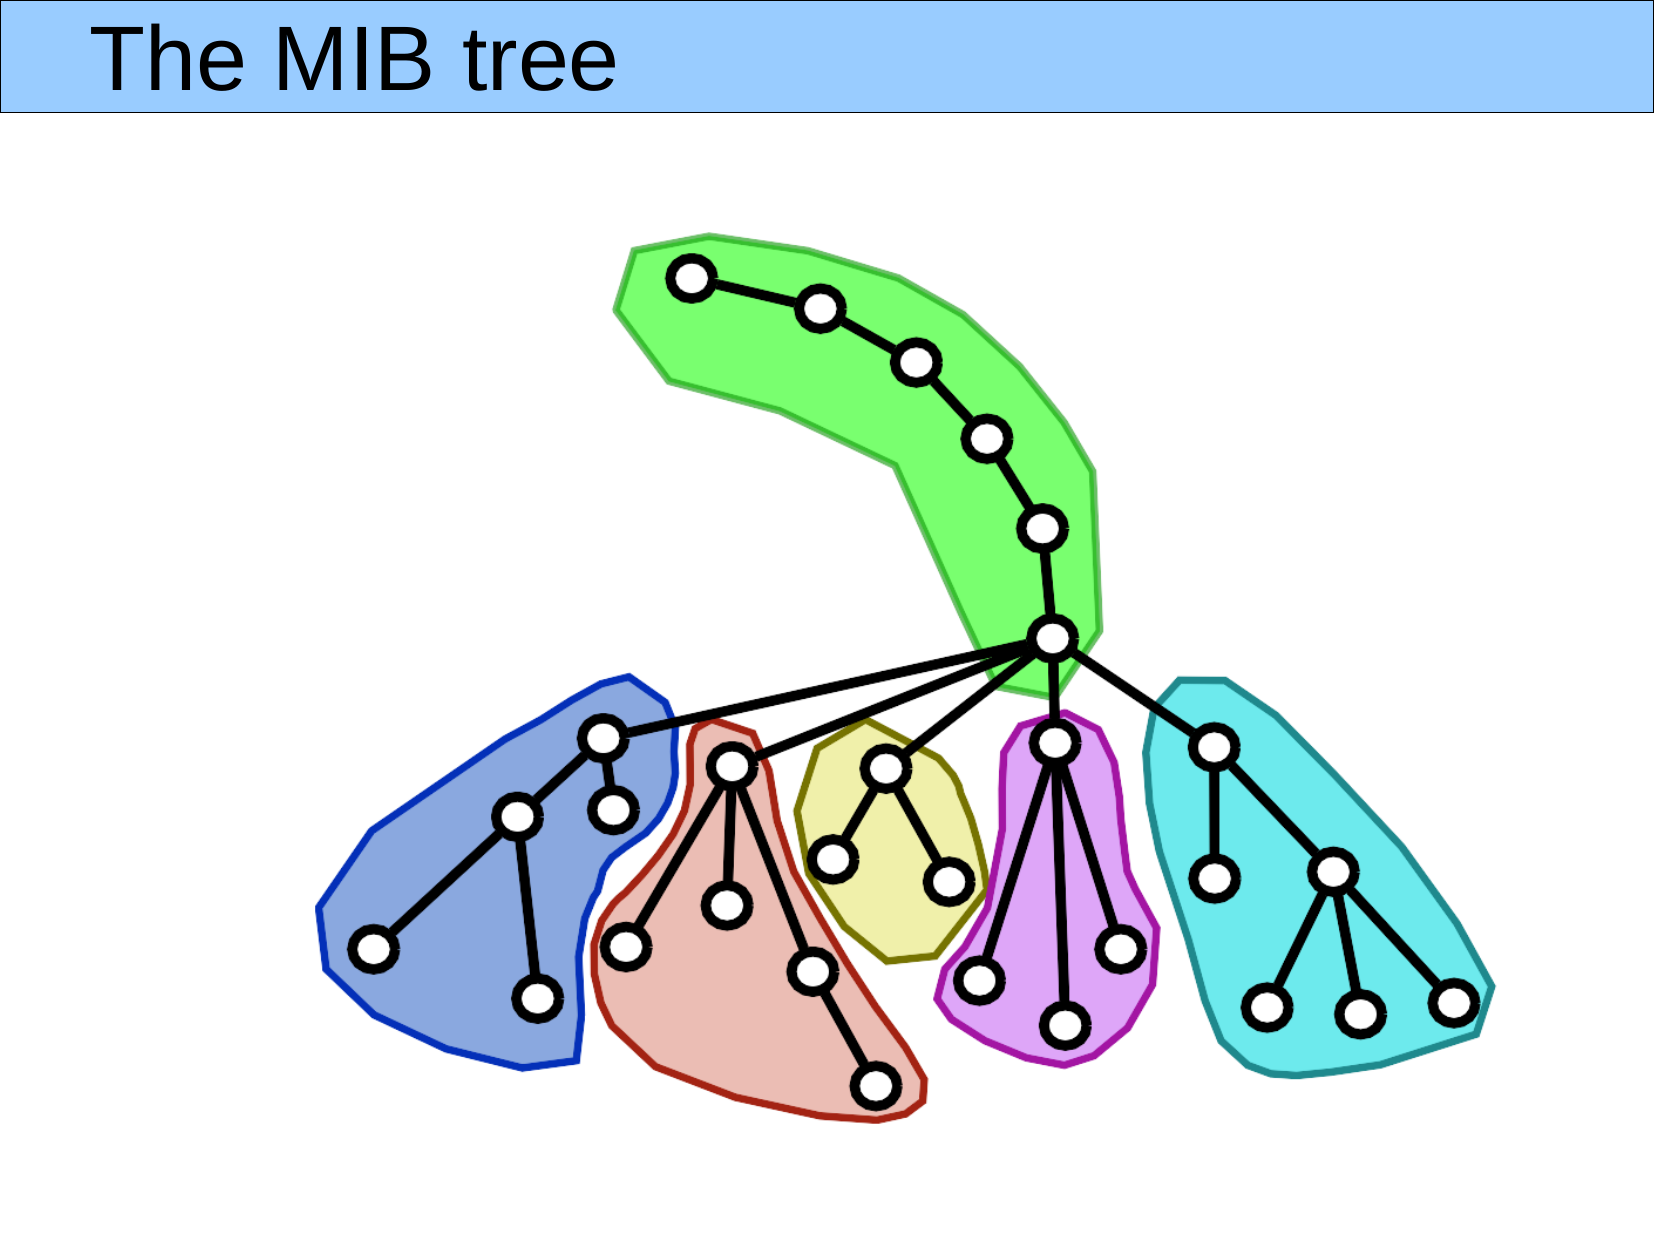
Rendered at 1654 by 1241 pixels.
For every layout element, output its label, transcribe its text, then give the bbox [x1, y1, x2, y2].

text_box The MIB tree [75, 0, 1276, 129]
picture [300, 224, 1501, 1126]
text_box [1276, 0, 1654, 113]
text_box [0, 0, 75, 113]
